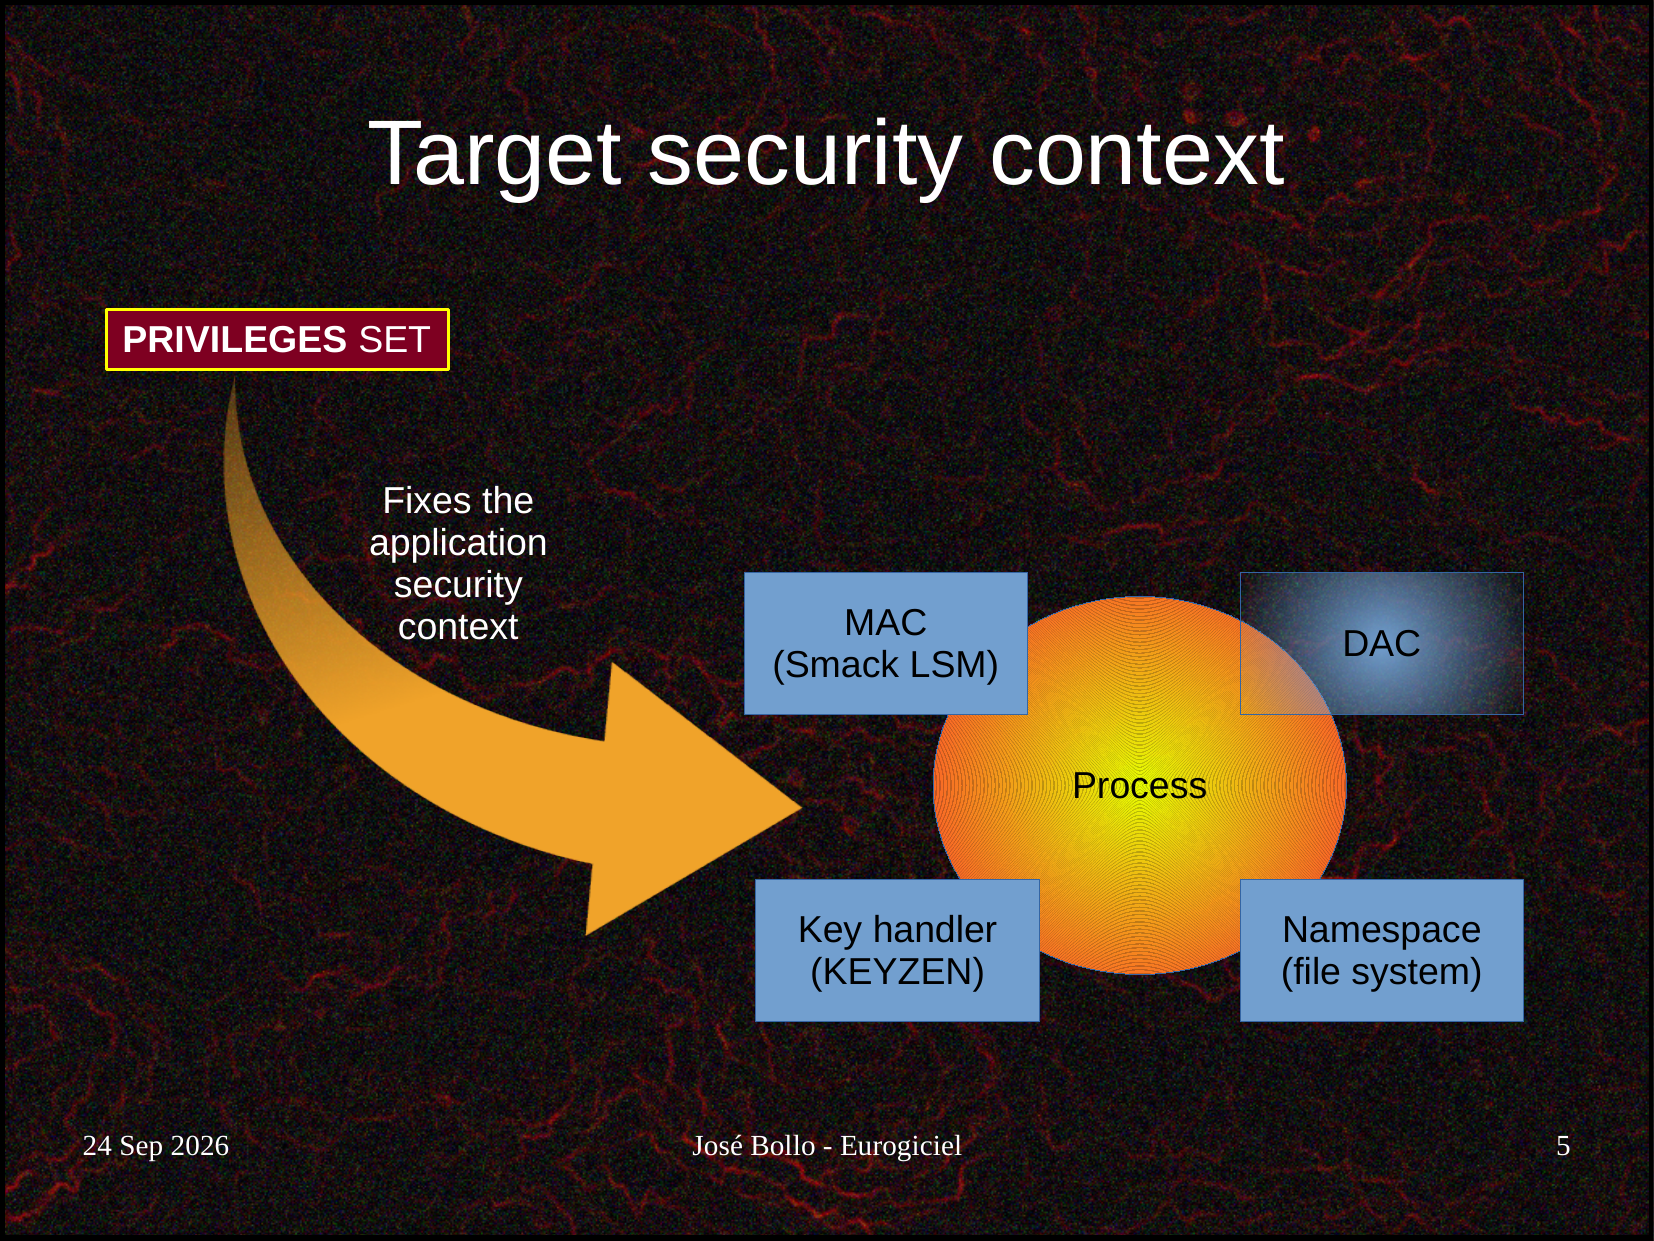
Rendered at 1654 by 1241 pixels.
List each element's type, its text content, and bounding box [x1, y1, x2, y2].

text_box Namespace (file system) [1240, 879, 1524, 1022]
picture [5, 5, 1649, 1235]
title Target security context [82, 49, 1571, 257]
text_box DAC [1240, 572, 1524, 715]
text_box Key handler (KEYZEN) [755, 879, 1040, 1022]
text_box Process [933, 596, 1347, 975]
text_box PRIVILEGES SET [106, 309, 449, 370]
text_box MAC (Smack LSM) [827, 572, 1028, 715]
text_box Fixes the application security context [354, 472, 567, 662]
